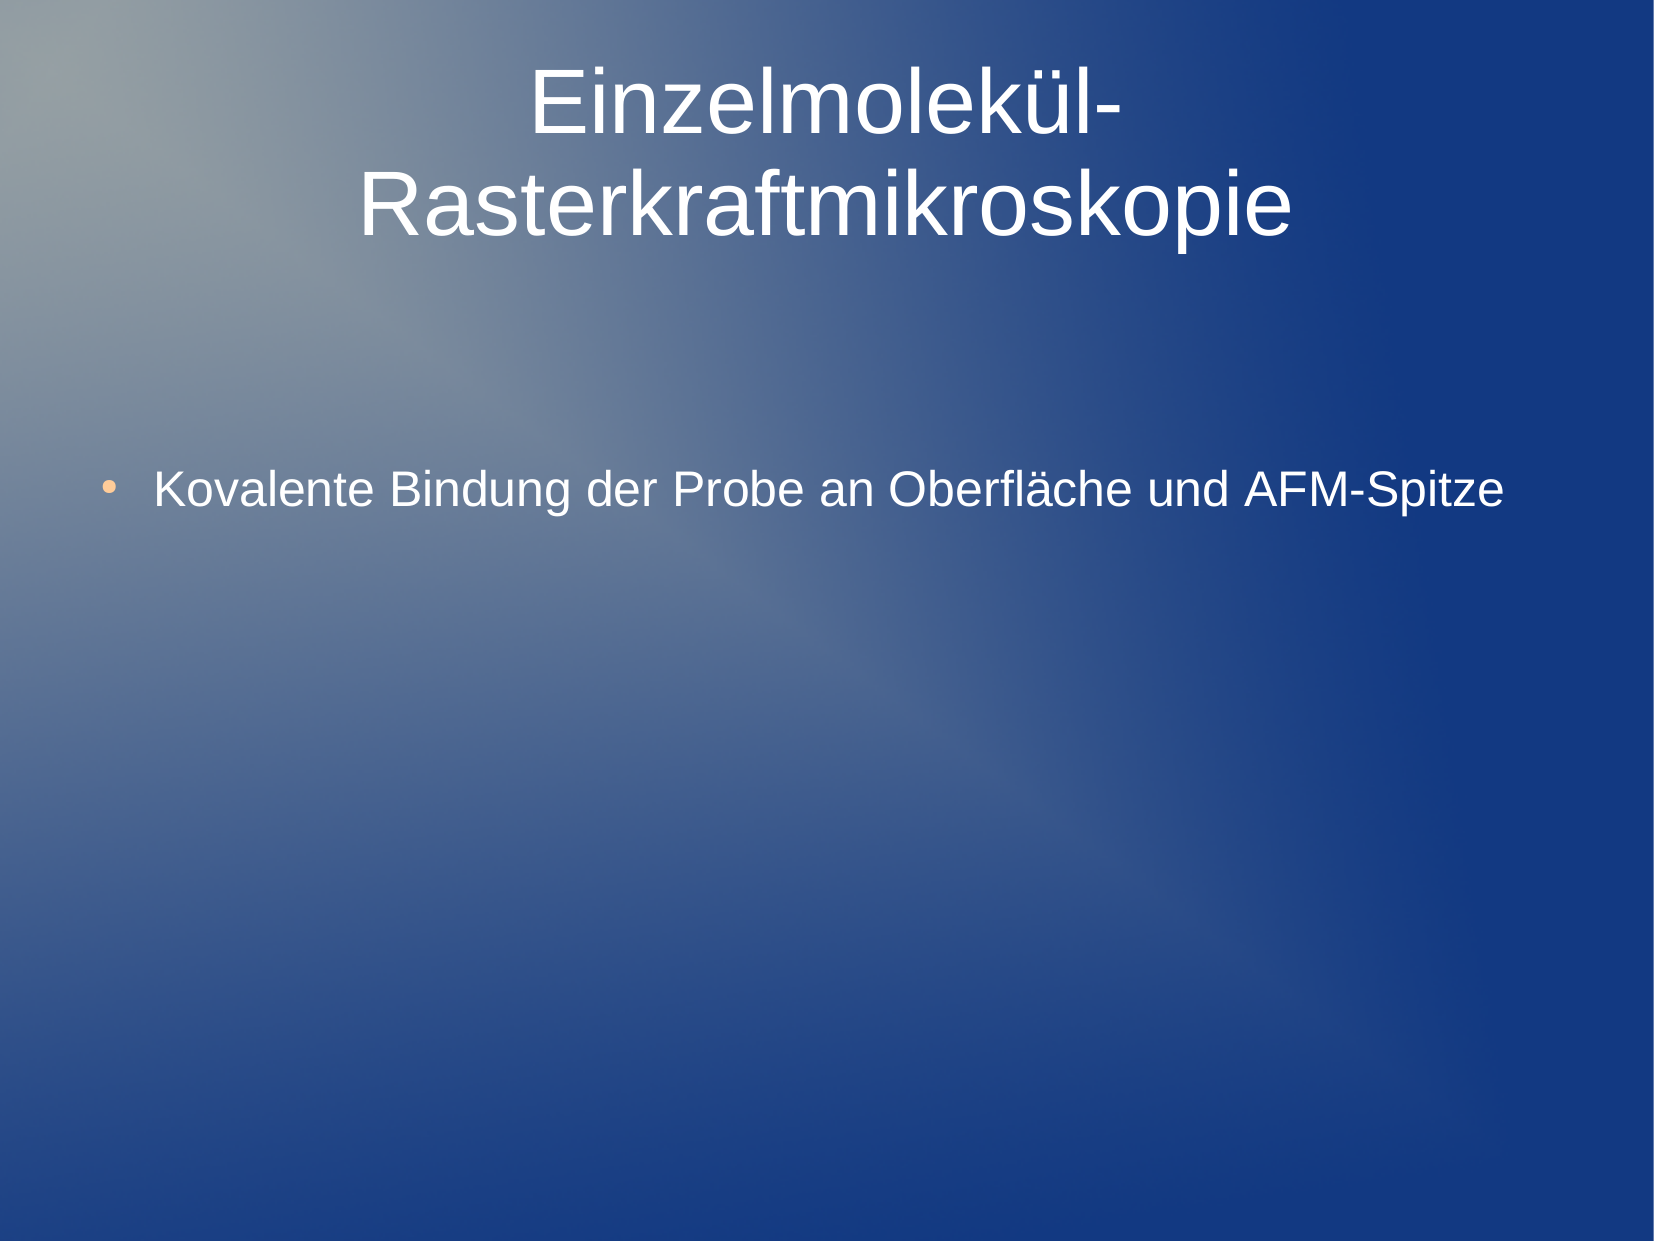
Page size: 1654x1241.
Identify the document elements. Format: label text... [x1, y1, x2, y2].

list Kovalente Bindung der Probe an Oberfläche und AFM-Spitze [82, 290, 1571, 1109]
title Einzelmolekül-Rasterkraftmikroskopie [82, 49, 1571, 257]
picture [0, 0, 1654, 1241]
